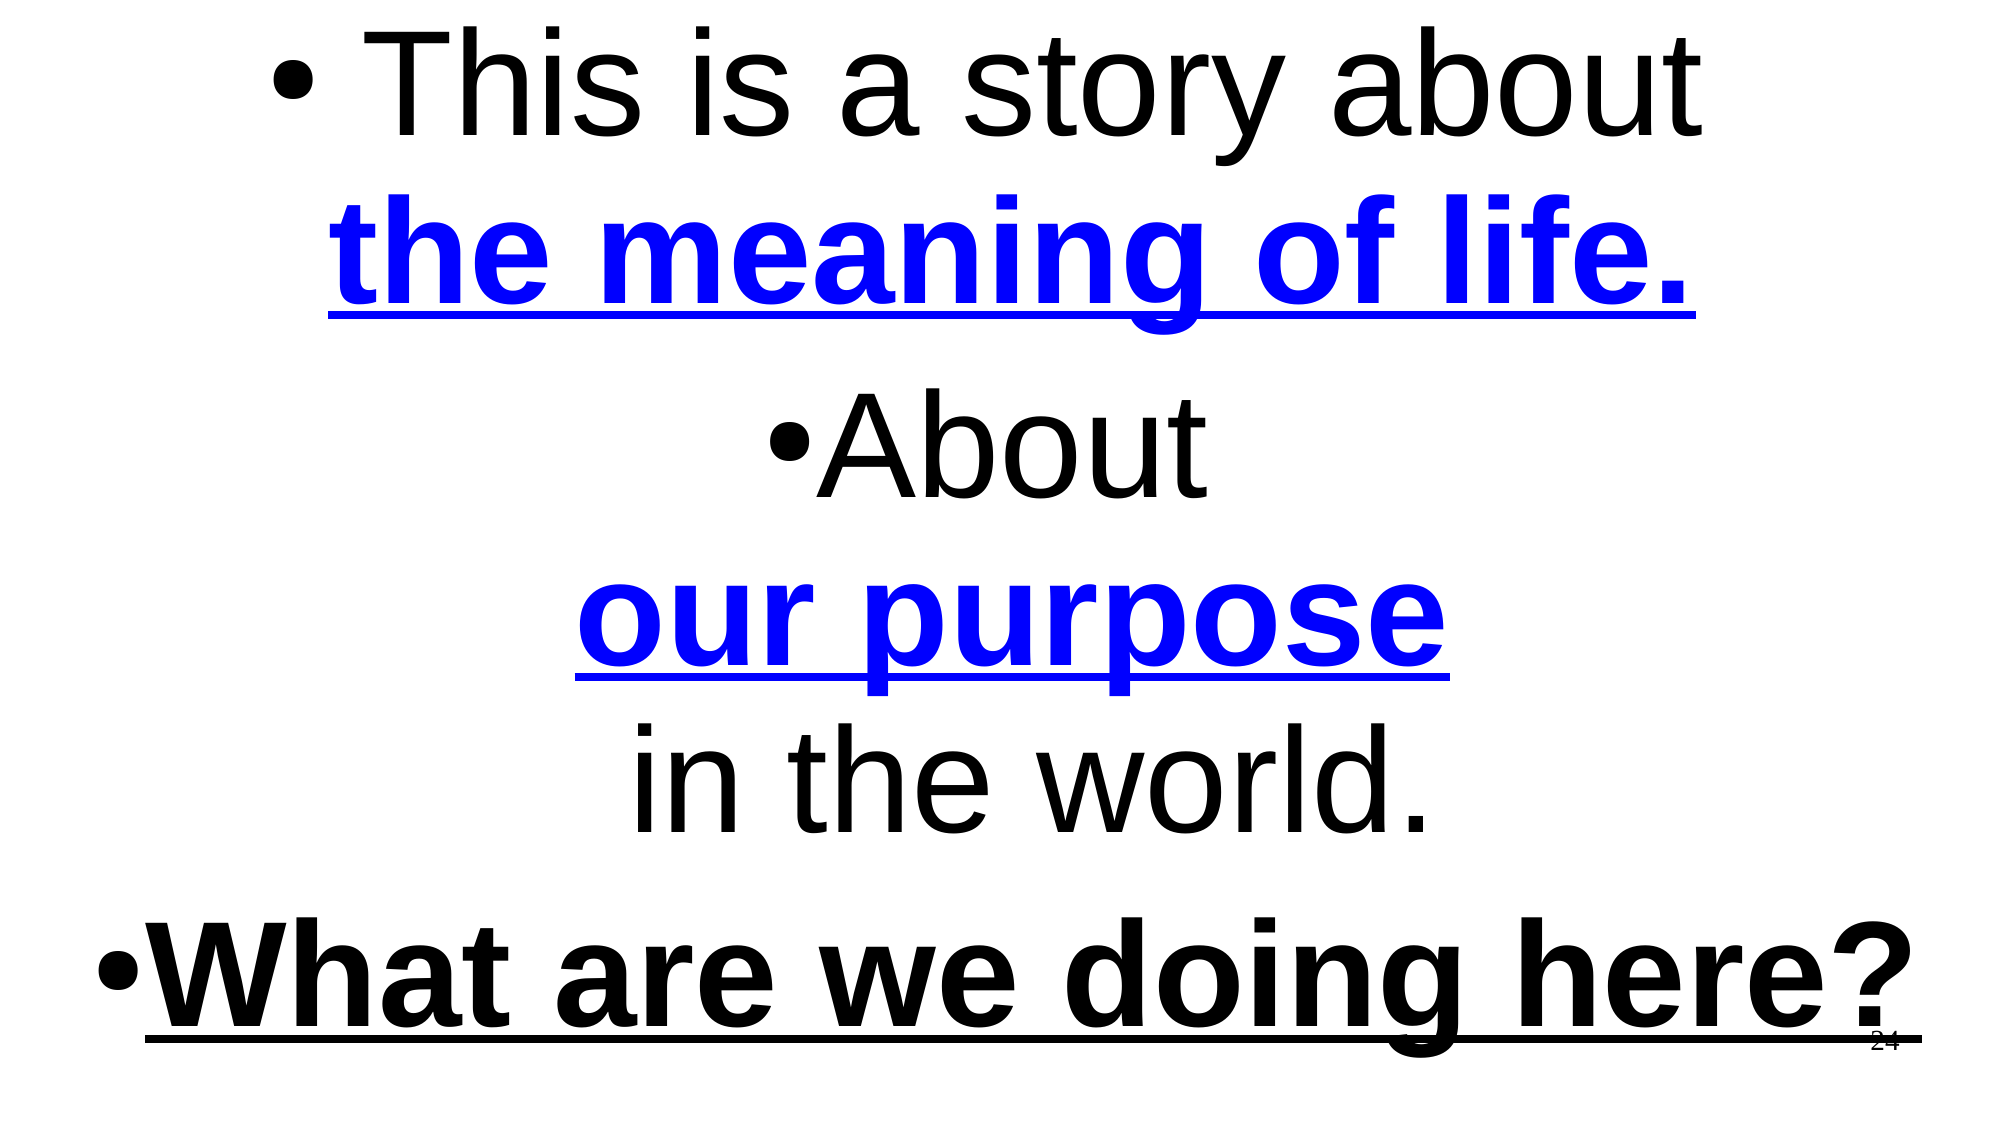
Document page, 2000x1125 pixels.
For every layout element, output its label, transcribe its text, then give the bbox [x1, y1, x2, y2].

list This is a story about the meaning of life. About our purpose in the world. What are we doing here? [0, 0, 1996, 1123]
